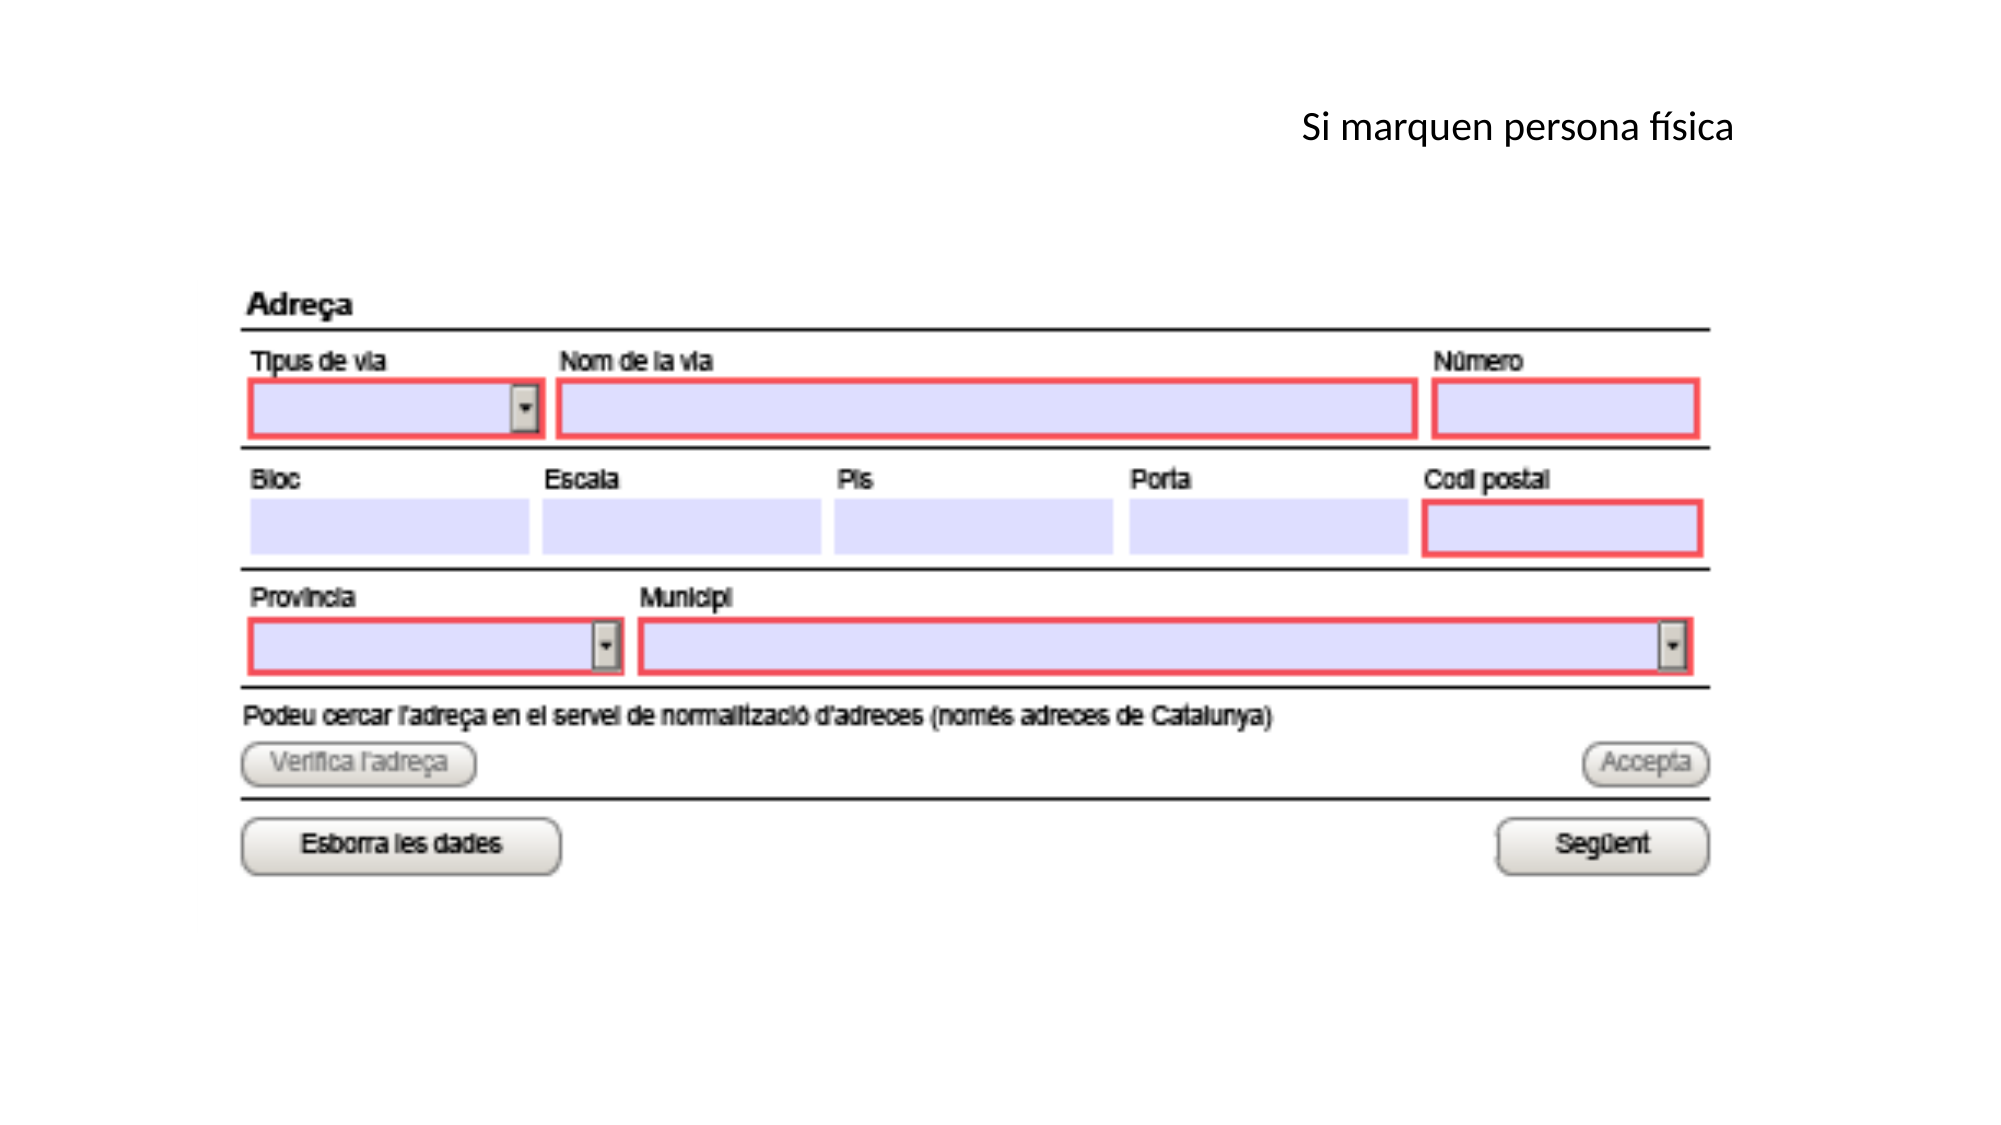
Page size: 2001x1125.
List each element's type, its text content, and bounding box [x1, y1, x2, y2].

picture [196, 280, 1731, 933]
text_box Si marquen persona física [1287, 91, 1750, 157]
